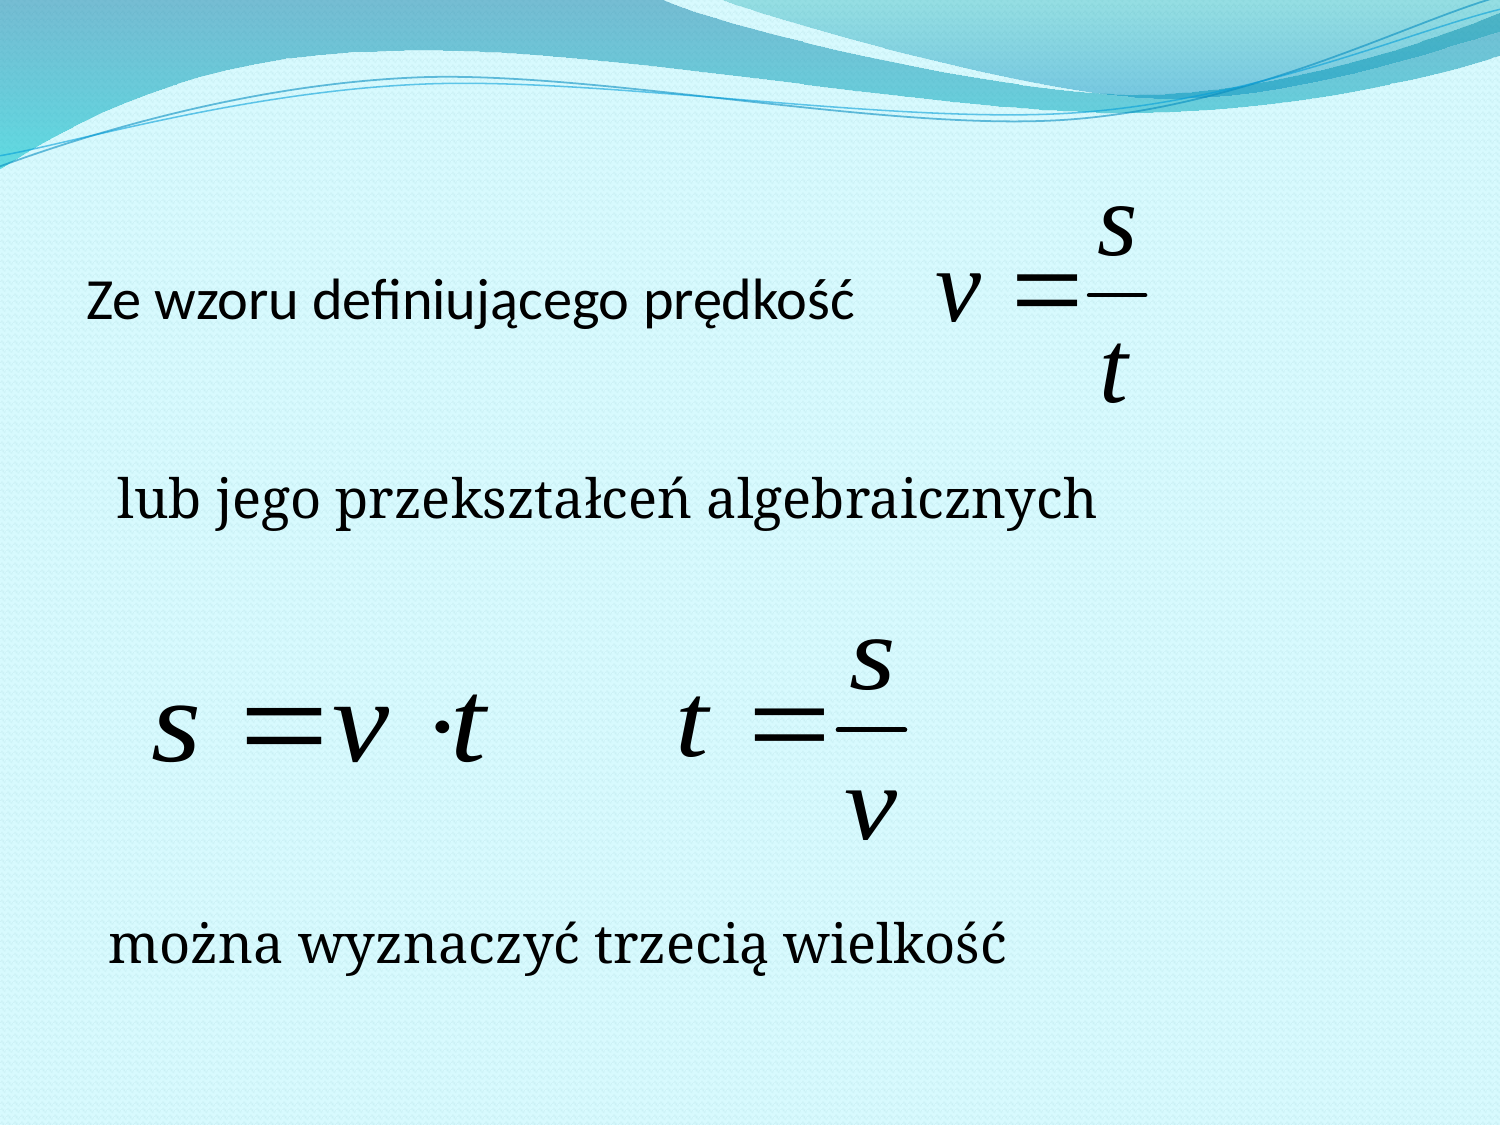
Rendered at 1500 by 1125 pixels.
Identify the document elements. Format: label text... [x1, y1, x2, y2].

picture [0, 0, 1500, 1125]
text_box można wyznaczyć trzecią wielkość [93, 902, 1254, 983]
title Ze wzoru definiującego prędkość [86, 143, 1406, 331]
list lub jego przekształceń algebraicznych [46, 457, 1397, 575]
